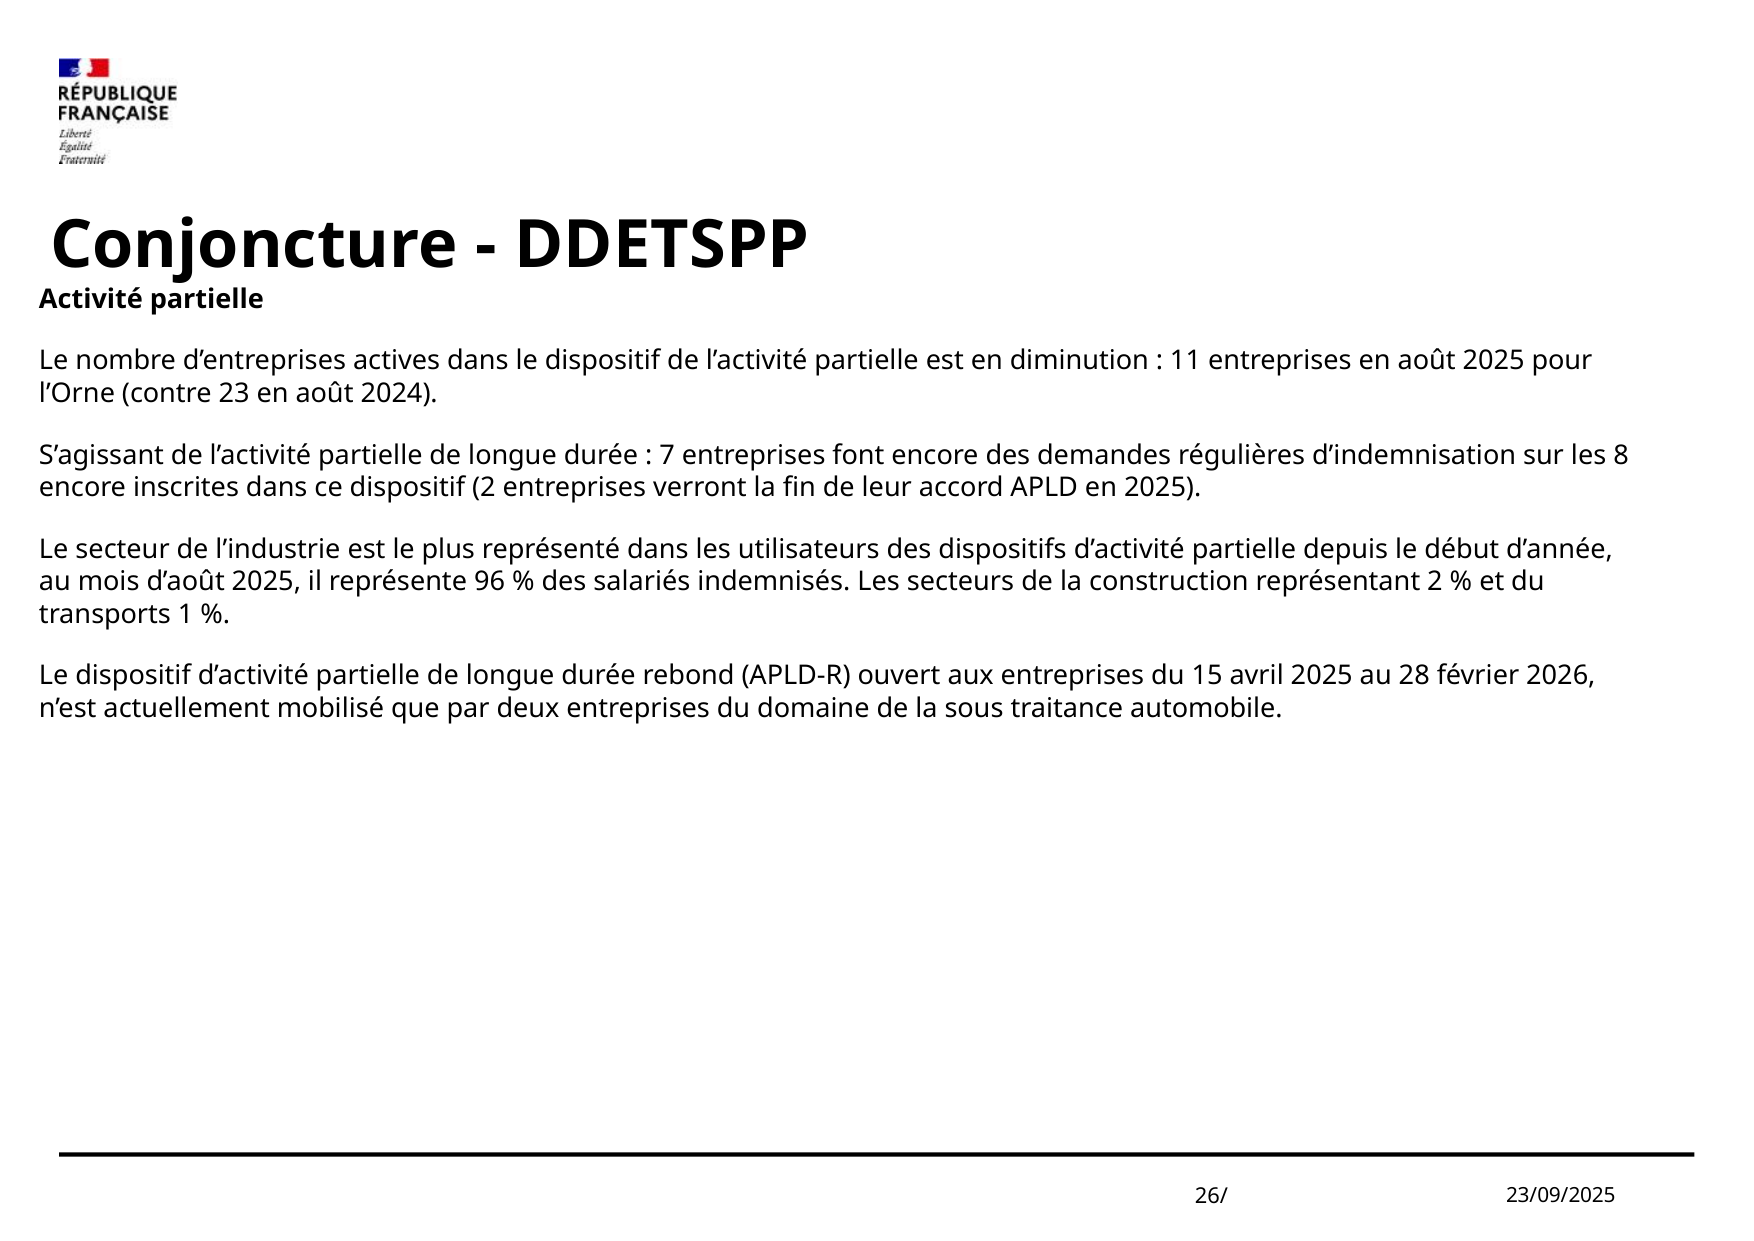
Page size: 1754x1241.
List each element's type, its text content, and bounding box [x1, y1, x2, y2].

list Activité partielle Le nombre d’entreprises actives dans le dispositif de l’activité partielle est en diminution : 11 entreprises en août 2025 pour l’Orne (contre 23 en août 2024). S’agissant de l’activité partielle de longue durée : 7 entreprises font encore des demandes régulières d’indemnisation sur les 8 encore inscrites dans ce dispositif (2 entreprises verront la fin de leur accord APLD en 2025). Le secteur de l’industrie est le plus représenté dans les utilisateurs des dispositifs d’activité partielle depuis le début d’année, au mois d’août 2025, il représente 96 % des salariés indemnisés. Les secteurs de la construction représentant 2 % et du transports 1 %. Le dispositif d’activité partielle de longue durée rebond (APLD-R) ouvert aux entreprises du 15 avril 2025 au 28 février 2026, n’est actuellement mobilisé que par deux entreprises du domaine de la sous traitance automobile. [38, 281, 1647, 1205]
list Conjoncture - DDETSPP [50, 200, 1114, 281]
